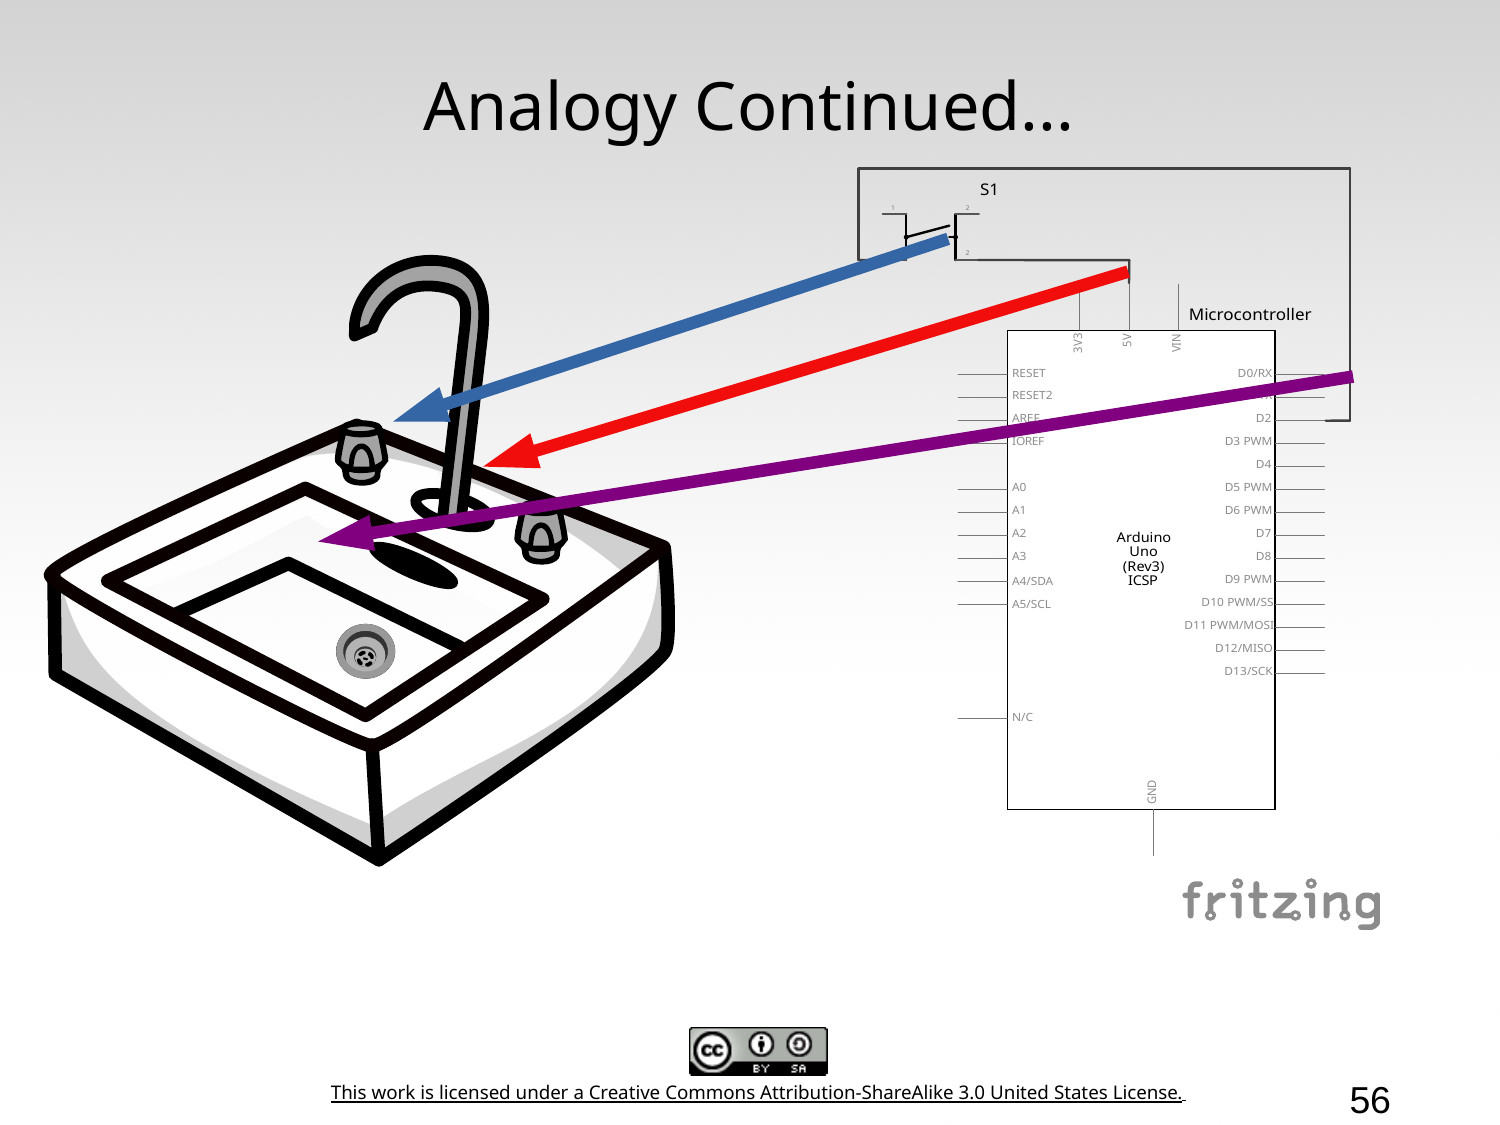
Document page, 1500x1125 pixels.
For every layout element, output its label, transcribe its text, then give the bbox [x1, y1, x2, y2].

picture [0, 0, 1500, 1125]
title Analogy Continued... [112, 49, 1388, 238]
